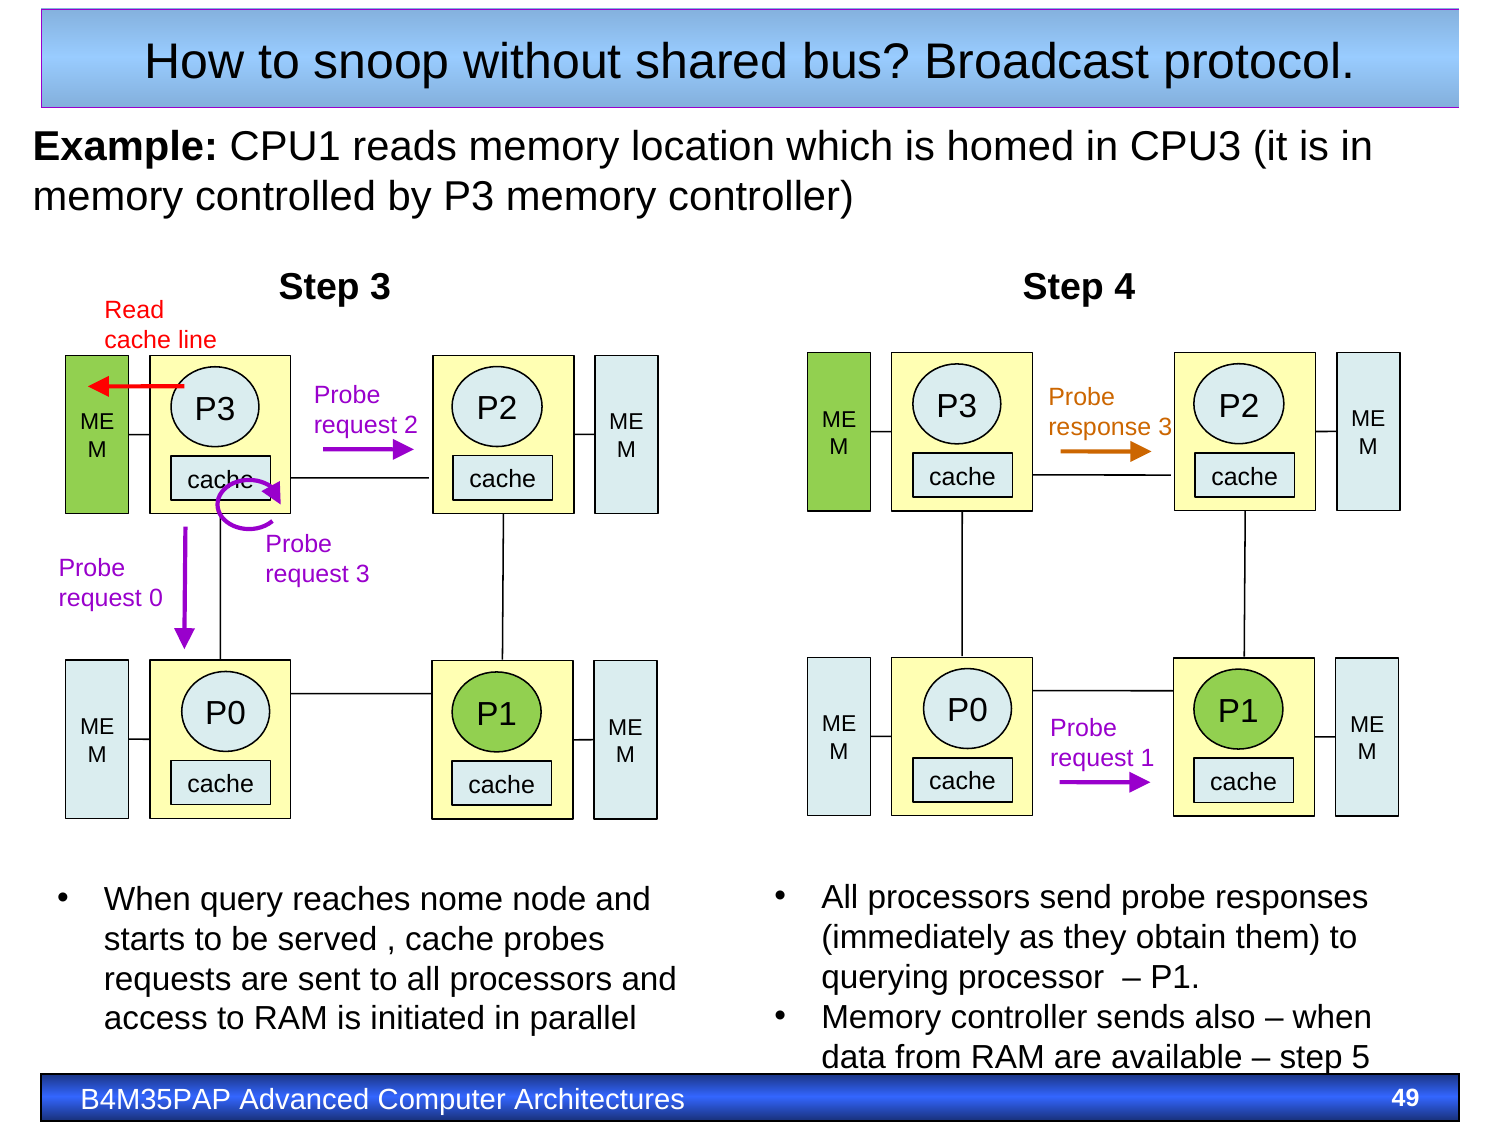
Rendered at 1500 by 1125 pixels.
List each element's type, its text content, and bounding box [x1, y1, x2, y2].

text_box Probe response 3 [1033, 372, 1188, 448]
text_box MEM [65, 660, 129, 819]
text_box MEM [1335, 657, 1399, 816]
text_box Read cache line [89, 285, 241, 361]
text_box Step 3 [263, 258, 407, 316]
text_box Probe request 1 [1035, 703, 1187, 779]
text_box P2 [1193, 363, 1284, 444]
text_box P1 [452, 671, 542, 752]
text_box cache [912, 757, 1013, 802]
text_box All processors send probe responses (immediately as they obtain them) to querying processor – P1. Memory controller sends also – when data from RAM are available – step 5 [759, 867, 1444, 1083]
text_box [891, 352, 1316, 816]
text_box MEM [807, 657, 871, 816]
text_box MEM [593, 660, 657, 819]
text_box cache [912, 453, 1013, 498]
text_box P0 [181, 671, 270, 752]
text_box cache [452, 761, 552, 806]
text_box P1 [1193, 669, 1283, 750]
text_box cache [1194, 452, 1295, 497]
text_box Probe request 3 [250, 519, 402, 595]
text_box [149, 355, 574, 819]
text_box P2 [452, 366, 543, 447]
text_box cache [170, 455, 271, 501]
text_box cache [170, 760, 271, 805]
text_box When query reaches nome node and starts to be served , cache probes requests are sent to all processors and access to RAM is initiated in parallel [42, 869, 727, 1044]
text_box cache [453, 455, 553, 500]
text_box P3 [912, 363, 1001, 444]
text_box MEM [594, 355, 658, 514]
list Example: CPU1 reads memory location which is homed in CPU3 (it is in memory controlled by P3 memory controller) [17, 111, 1500, 233]
text_box [87, 355, 429, 514]
text_box P3 [171, 366, 259, 447]
text_box MEM [65, 355, 129, 514]
text_box MEM [1336, 352, 1400, 511]
text_box Probe request 0 [43, 543, 226, 619]
text_box Step 4 [1008, 258, 1151, 316]
text_box Probe request 2 [298, 370, 450, 446]
text_box MEM [807, 352, 871, 511]
title How to snoop without shared bus? Broadcast protocol. [41, 8, 1459, 108]
text_box cache [1193, 758, 1294, 803]
text_box P0 [923, 668, 1012, 749]
text_box cache [221, 483, 271, 501]
